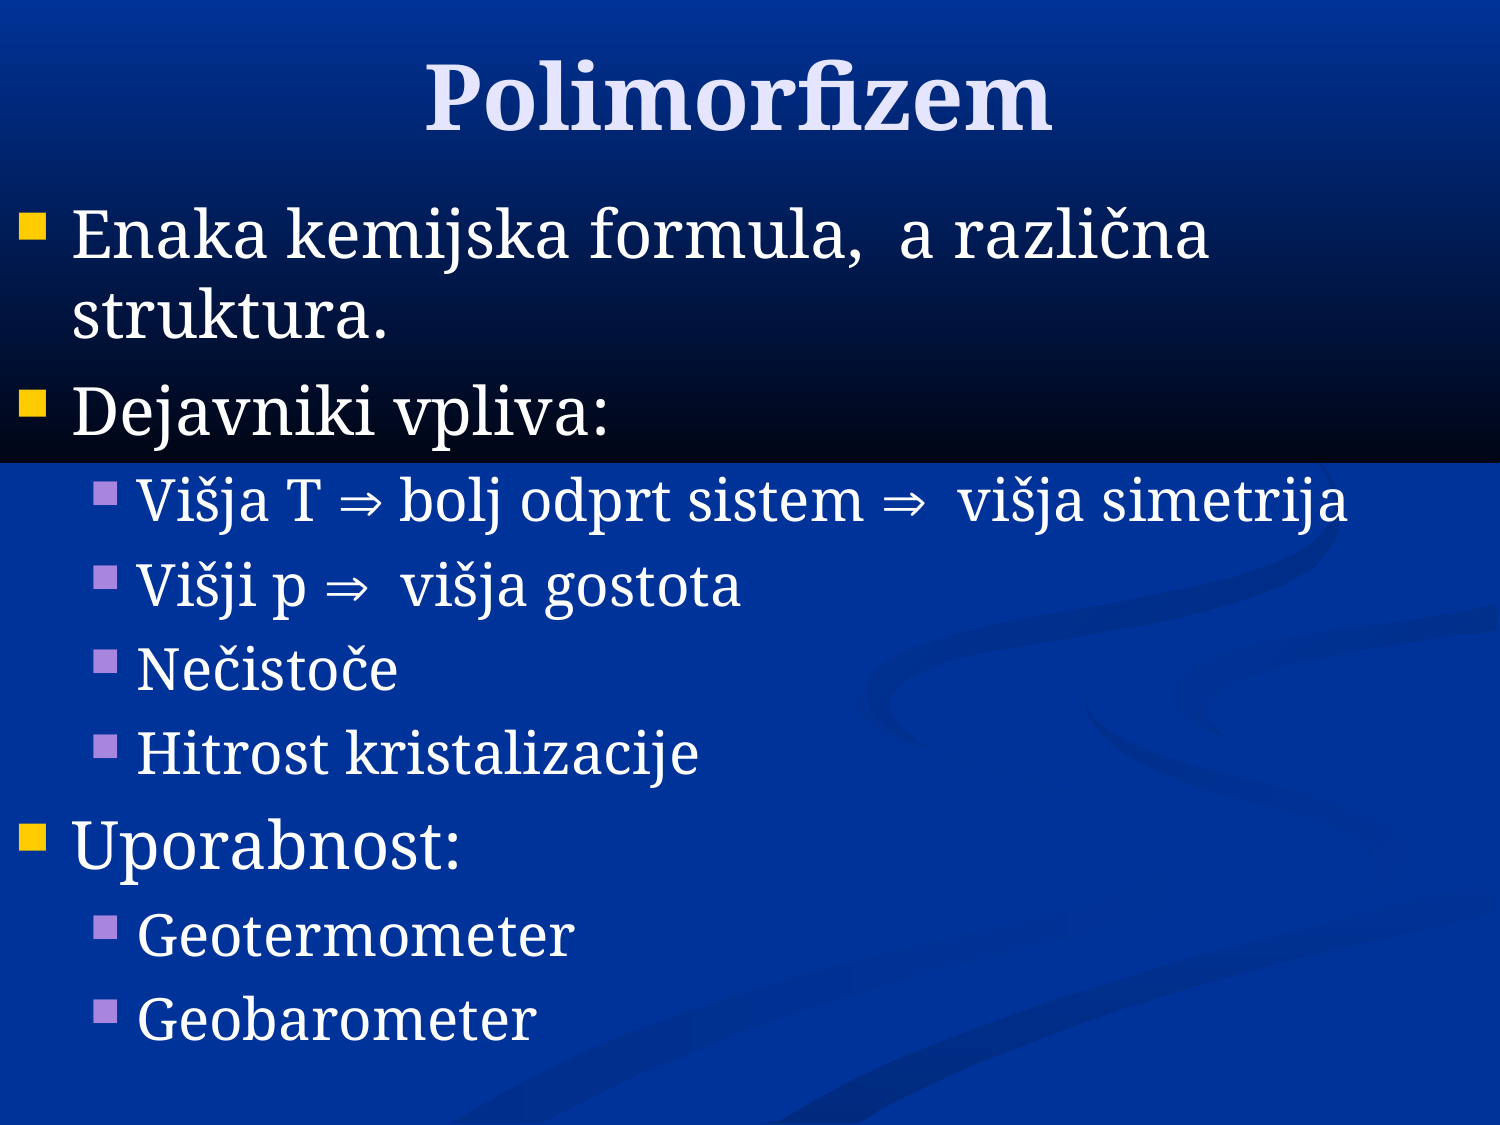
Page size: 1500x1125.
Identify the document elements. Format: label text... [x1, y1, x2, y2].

title Polimorfizem [64, 0, 1415, 184]
list Enaka kemijska formula, a različna struktura. Dejavniki vpliva: Višja T  bolj odprt sistem  višja simetrija Višji p  višja gostota Nečistoče Hitrost kristalizacije Uporabnost: Geotermometer Geobarometer [0, 184, 1500, 1125]
